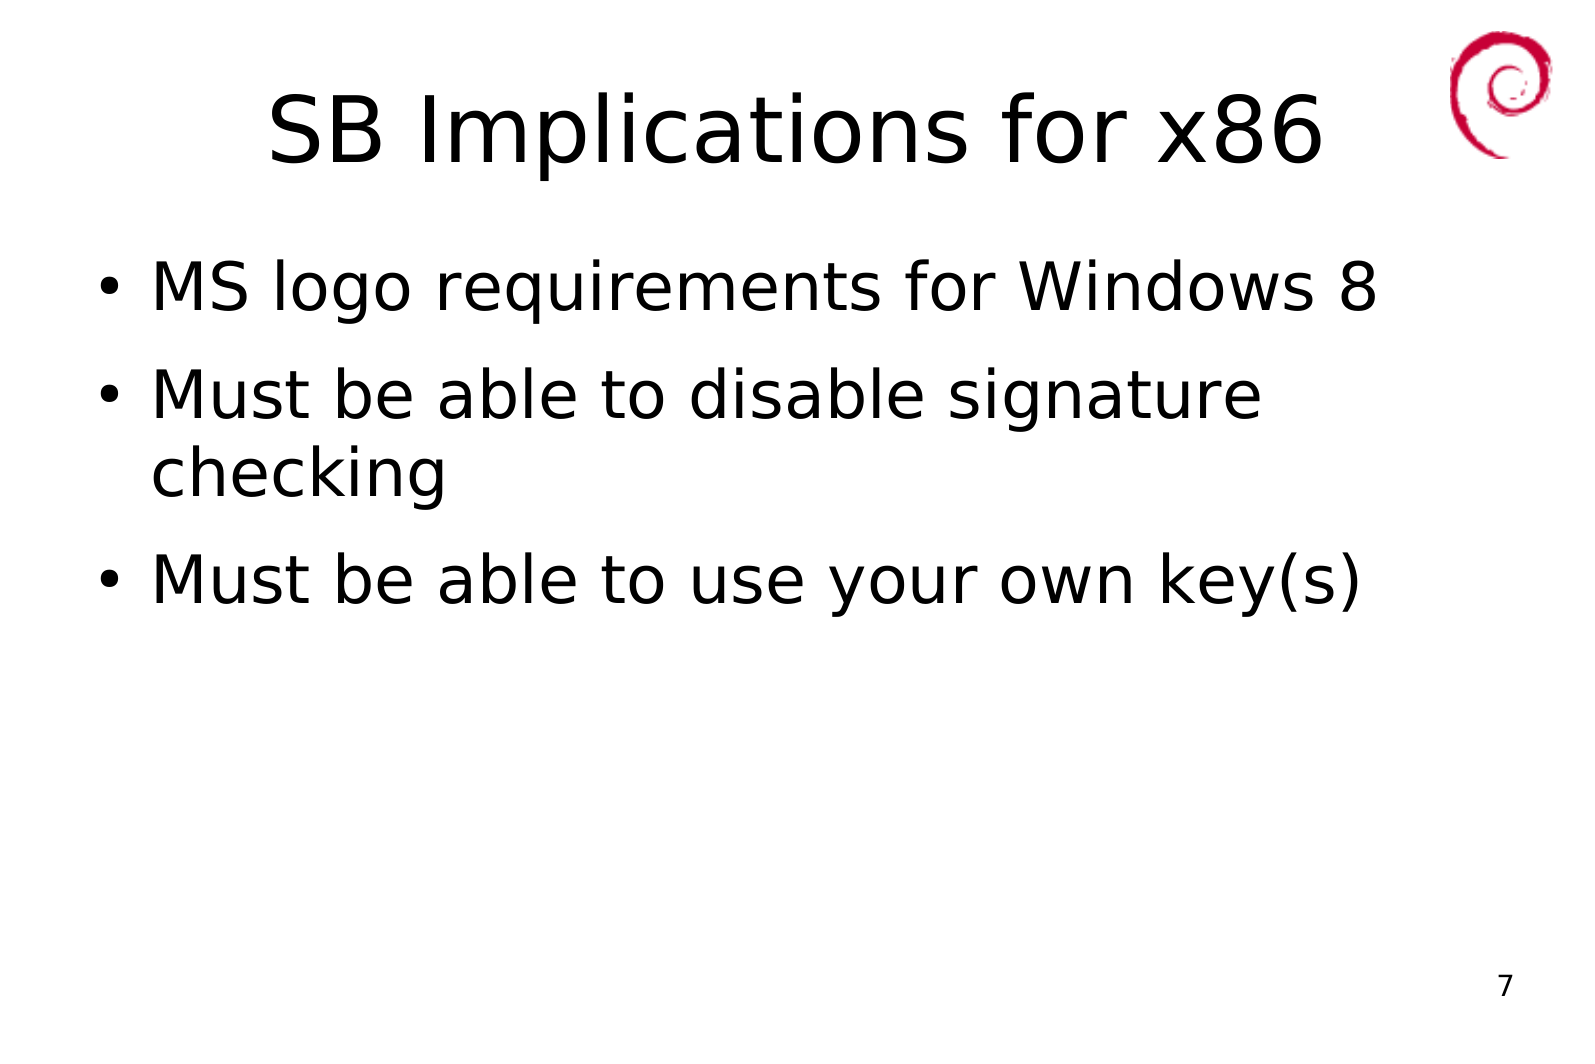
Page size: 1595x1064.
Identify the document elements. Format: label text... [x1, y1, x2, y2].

title SB Implications for x86 [79, 42, 1515, 220]
list MS logo requirements for Windows 8 Must be able to disable signature checking Must be able to use your own key(s) [79, 248, 1515, 951]
picture [1450, 31, 1555, 159]
